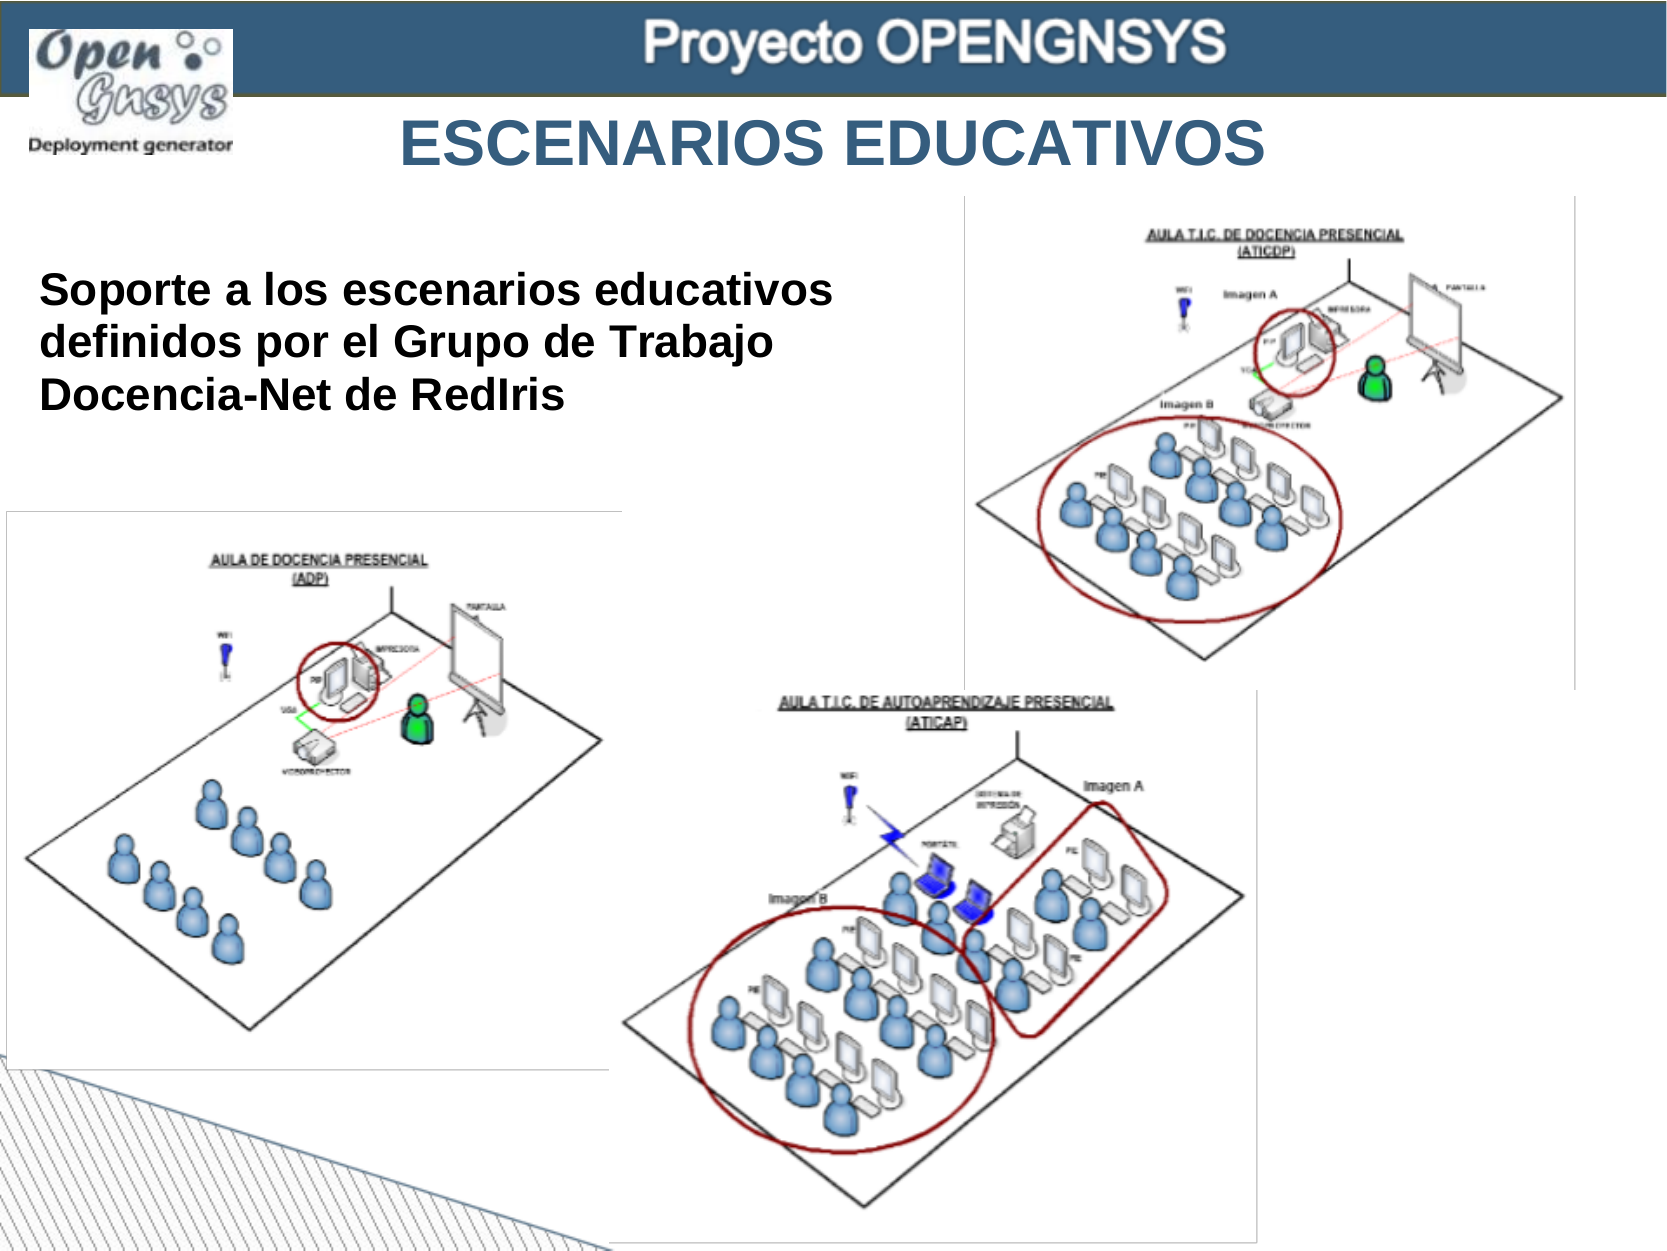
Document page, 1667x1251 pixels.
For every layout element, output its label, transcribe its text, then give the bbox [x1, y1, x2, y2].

picture [0, 0, 1667, 1251]
text_box Soporte a los escenarios educativos definidos por el Grupo de Trabajo Docencia-Net de RedIris [39, 263, 963, 421]
text_box ESCENARIOS EDUCATIVOS [7, 106, 1660, 180]
